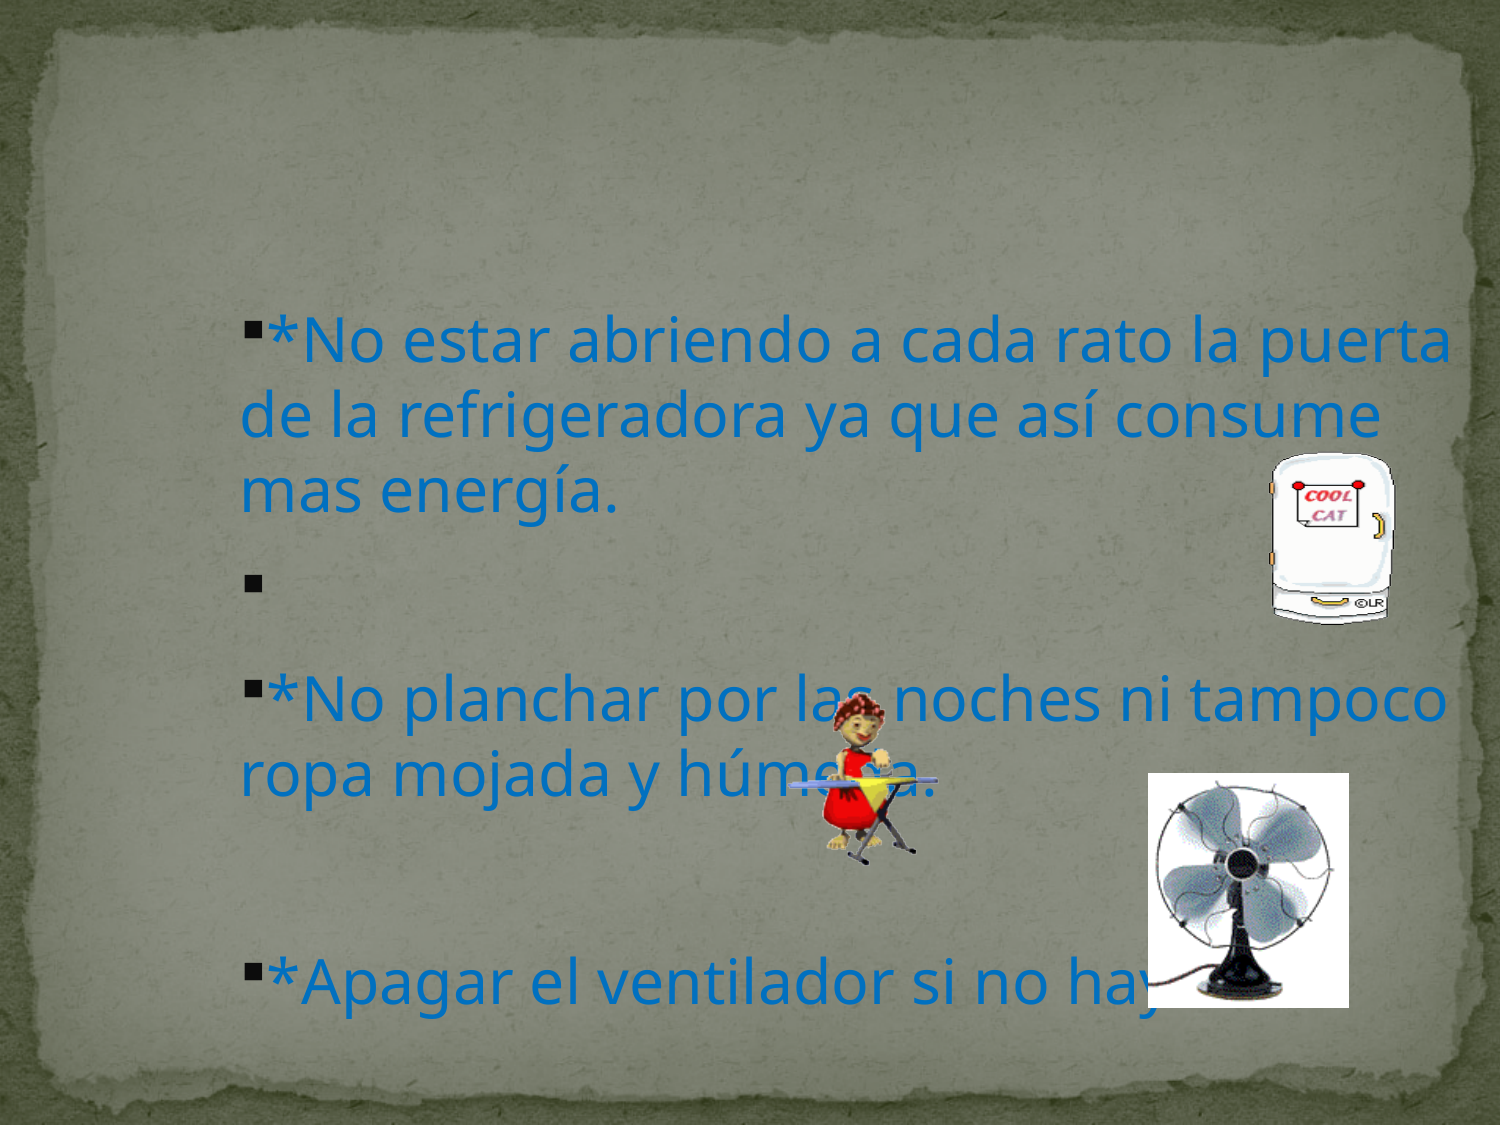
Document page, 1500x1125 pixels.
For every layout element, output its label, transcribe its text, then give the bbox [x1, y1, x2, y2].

picture [785, 691, 965, 872]
list *No estar abriendo a cada rato la puerta de la refrigeradora ya que así consume mas energía. *No planchar por las noches ni tampoco ropa mojada y húmeda. *Apagar el ventilador si no hay nadie [225, 292, 1500, 1043]
picture [1148, 773, 1349, 1008]
picture [1148, 445, 1404, 625]
